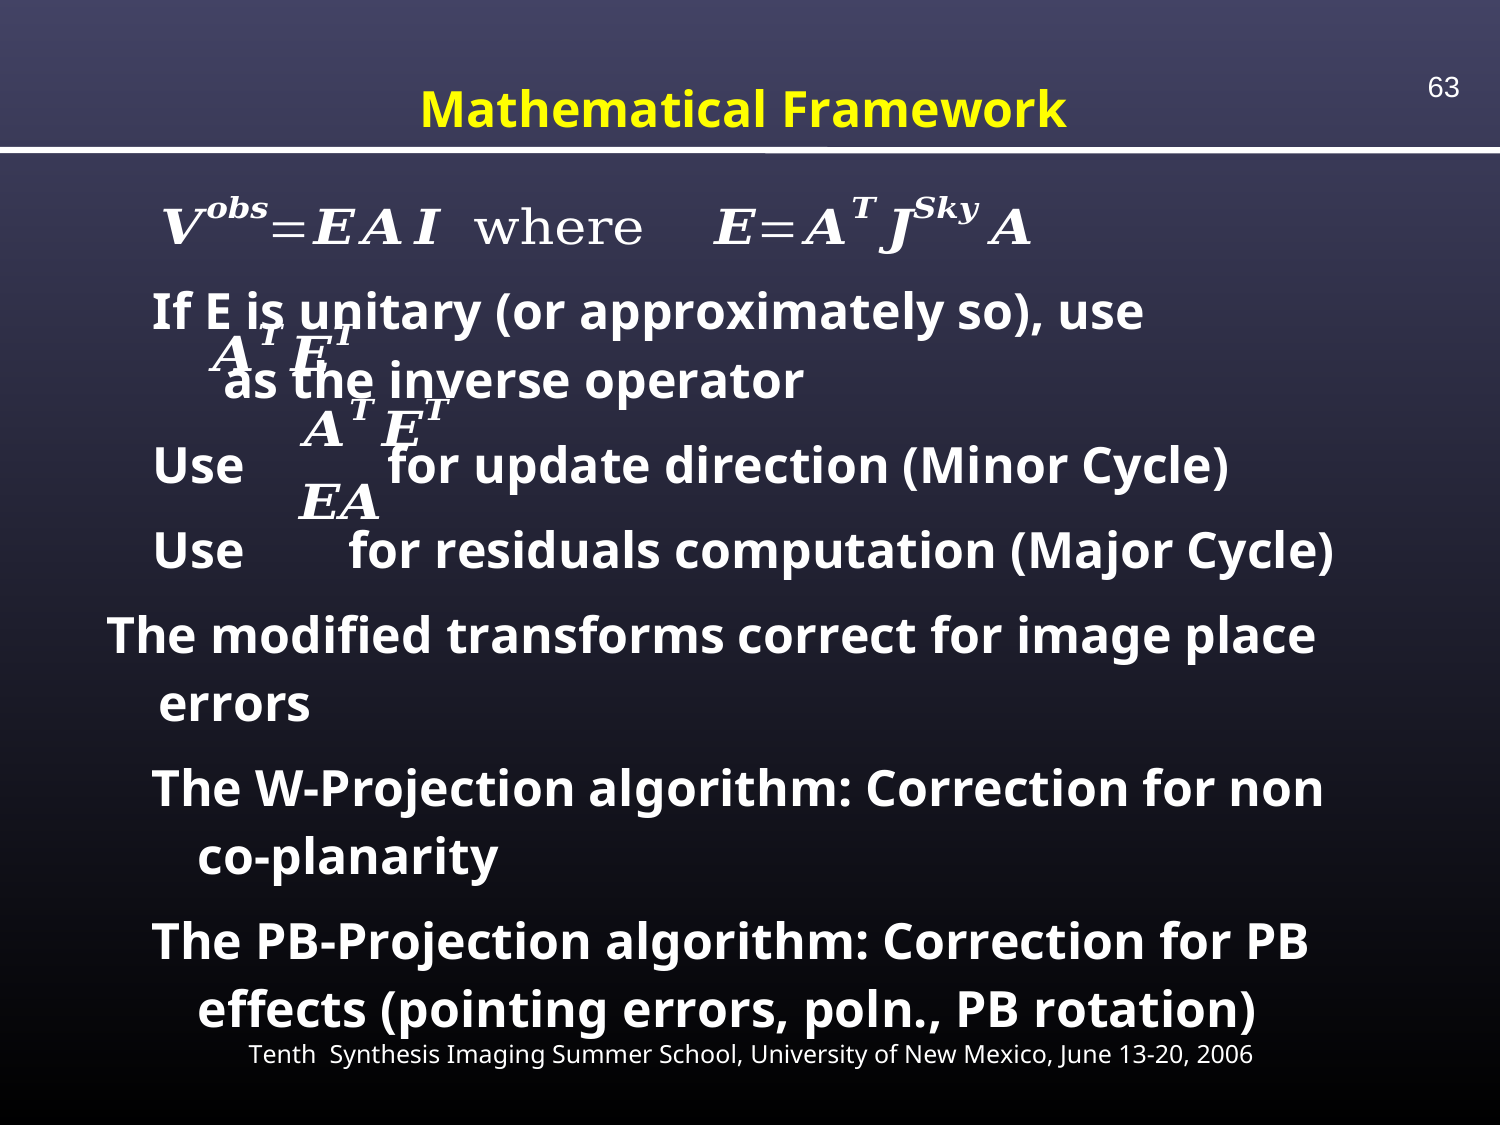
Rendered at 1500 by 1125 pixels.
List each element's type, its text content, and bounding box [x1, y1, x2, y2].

chart [286, 473, 395, 531]
chart [196, 319, 369, 383]
title Mathematical Framework [112, 62, 1375, 151]
subtitle If E is unitary (or approximately so), use as the inverse operator Use for update direction (Minor Cycle) Use for residuals computation (Major Cycle) The modified transforms correct for image place errors The W-Projection algorithm: Correction for non co-planarity The PB-Projection algorithm: Correction for PB effects (pointing errors, poln., PB rotation) [106, 191, 1382, 1003]
chart [287, 394, 460, 458]
chart [144, 192, 1045, 256]
